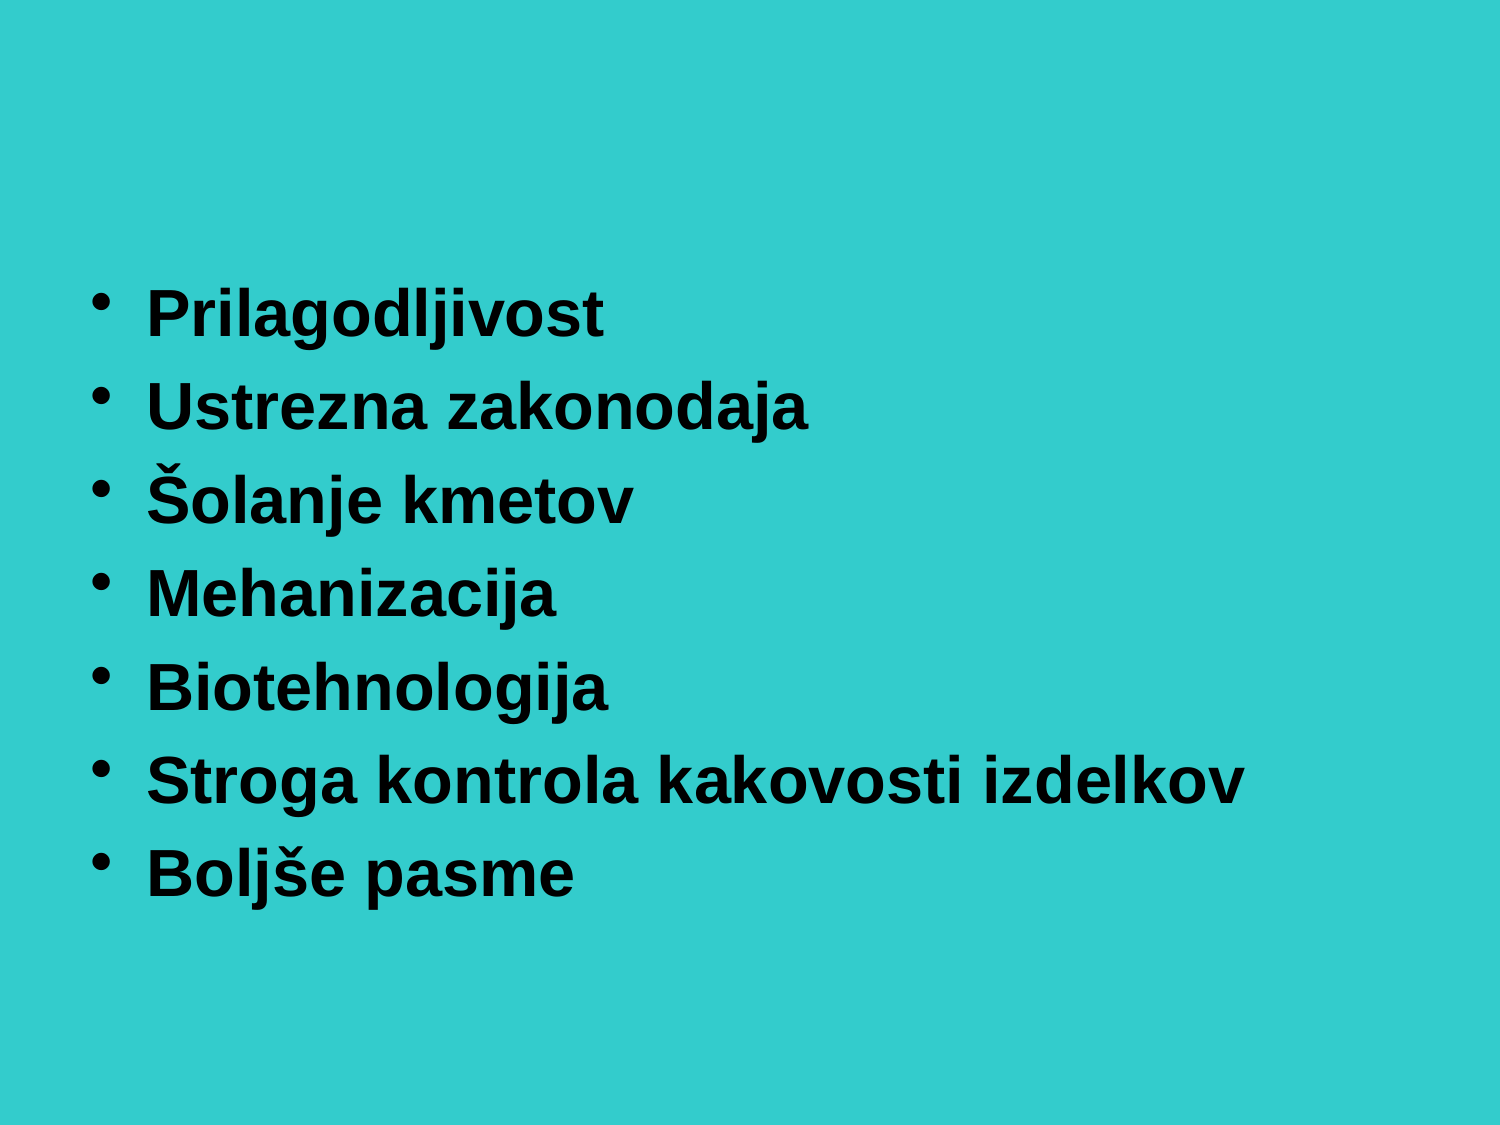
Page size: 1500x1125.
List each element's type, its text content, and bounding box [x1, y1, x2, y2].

list Prilagodljivost Ustrezna zakonodaja Šolanje kmetov Mehanizacija Biotehnologija Stroga kontrola kakovosti izdelkov Boljše pasme [75, 262, 1425, 1005]
